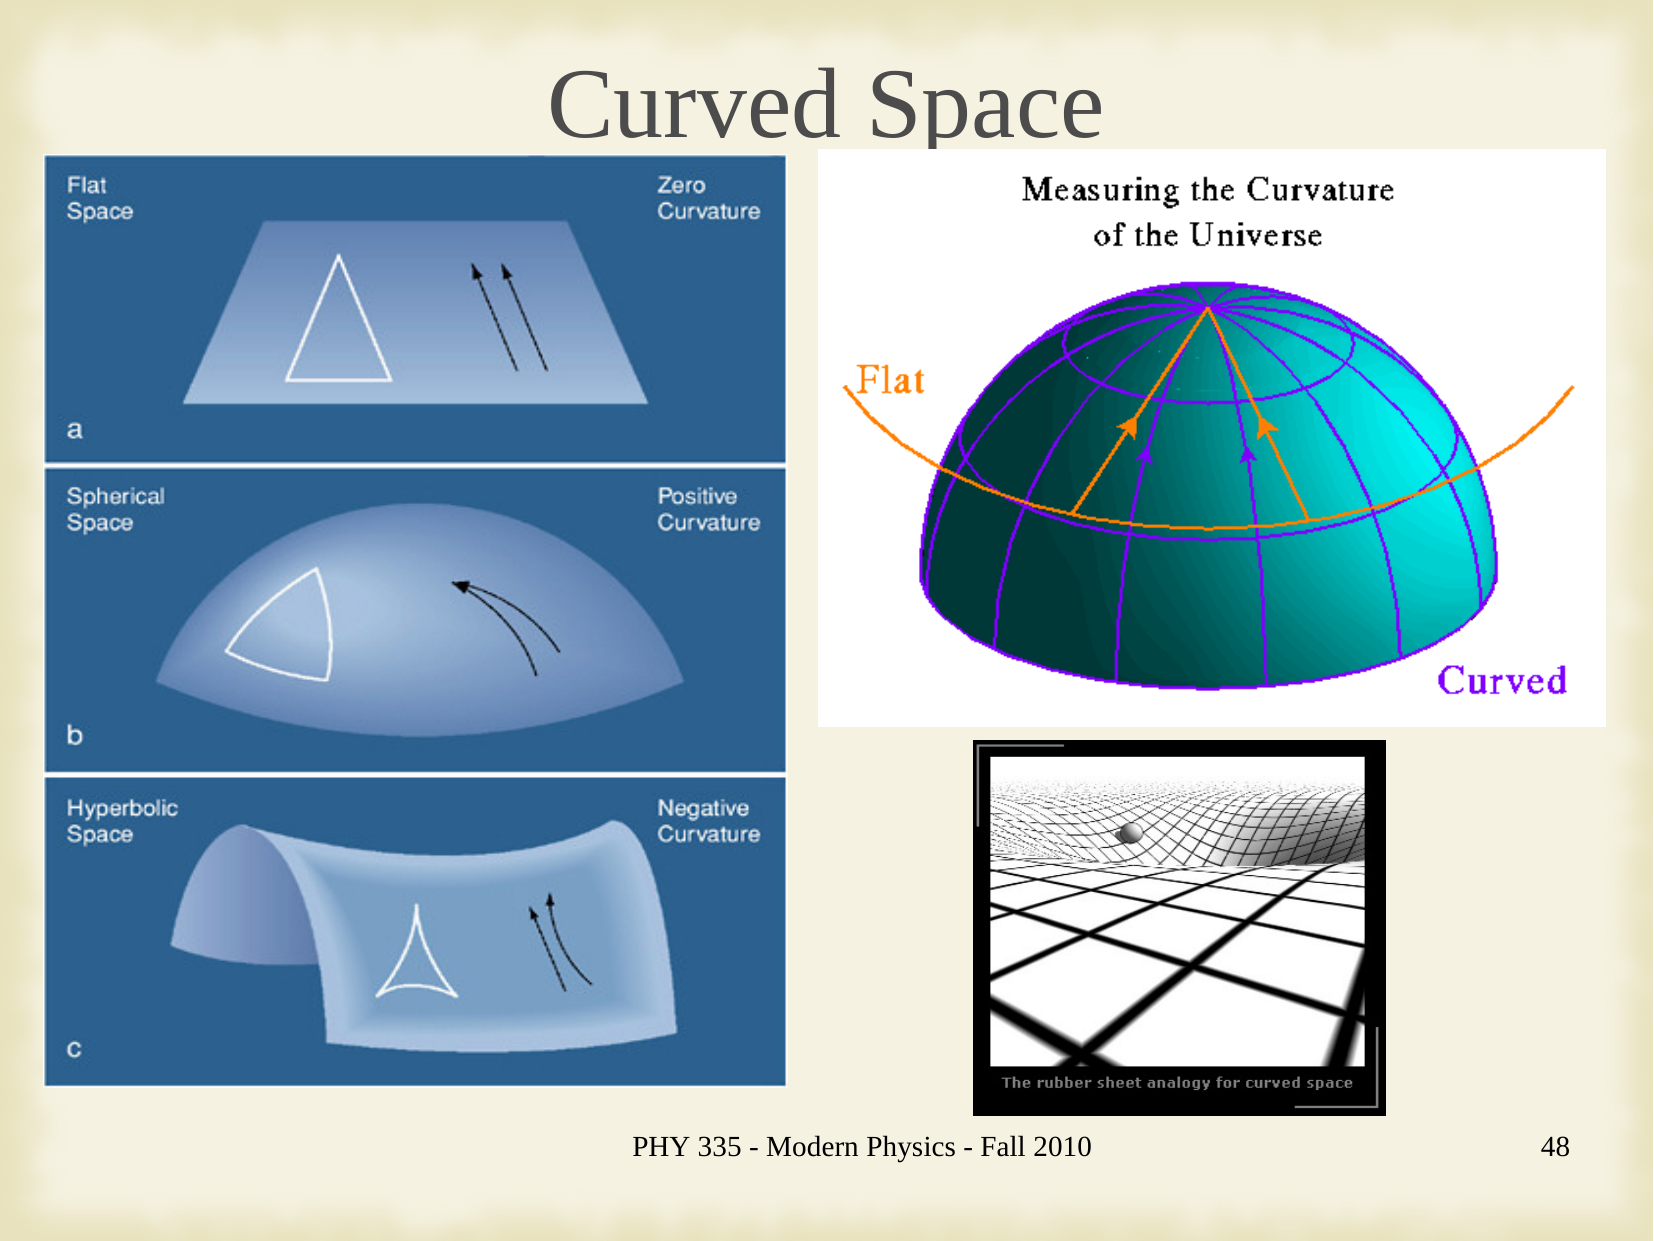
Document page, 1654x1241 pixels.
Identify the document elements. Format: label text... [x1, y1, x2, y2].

picture [0, 0, 1653, 1241]
title Curved Space [82, 0, 1571, 208]
